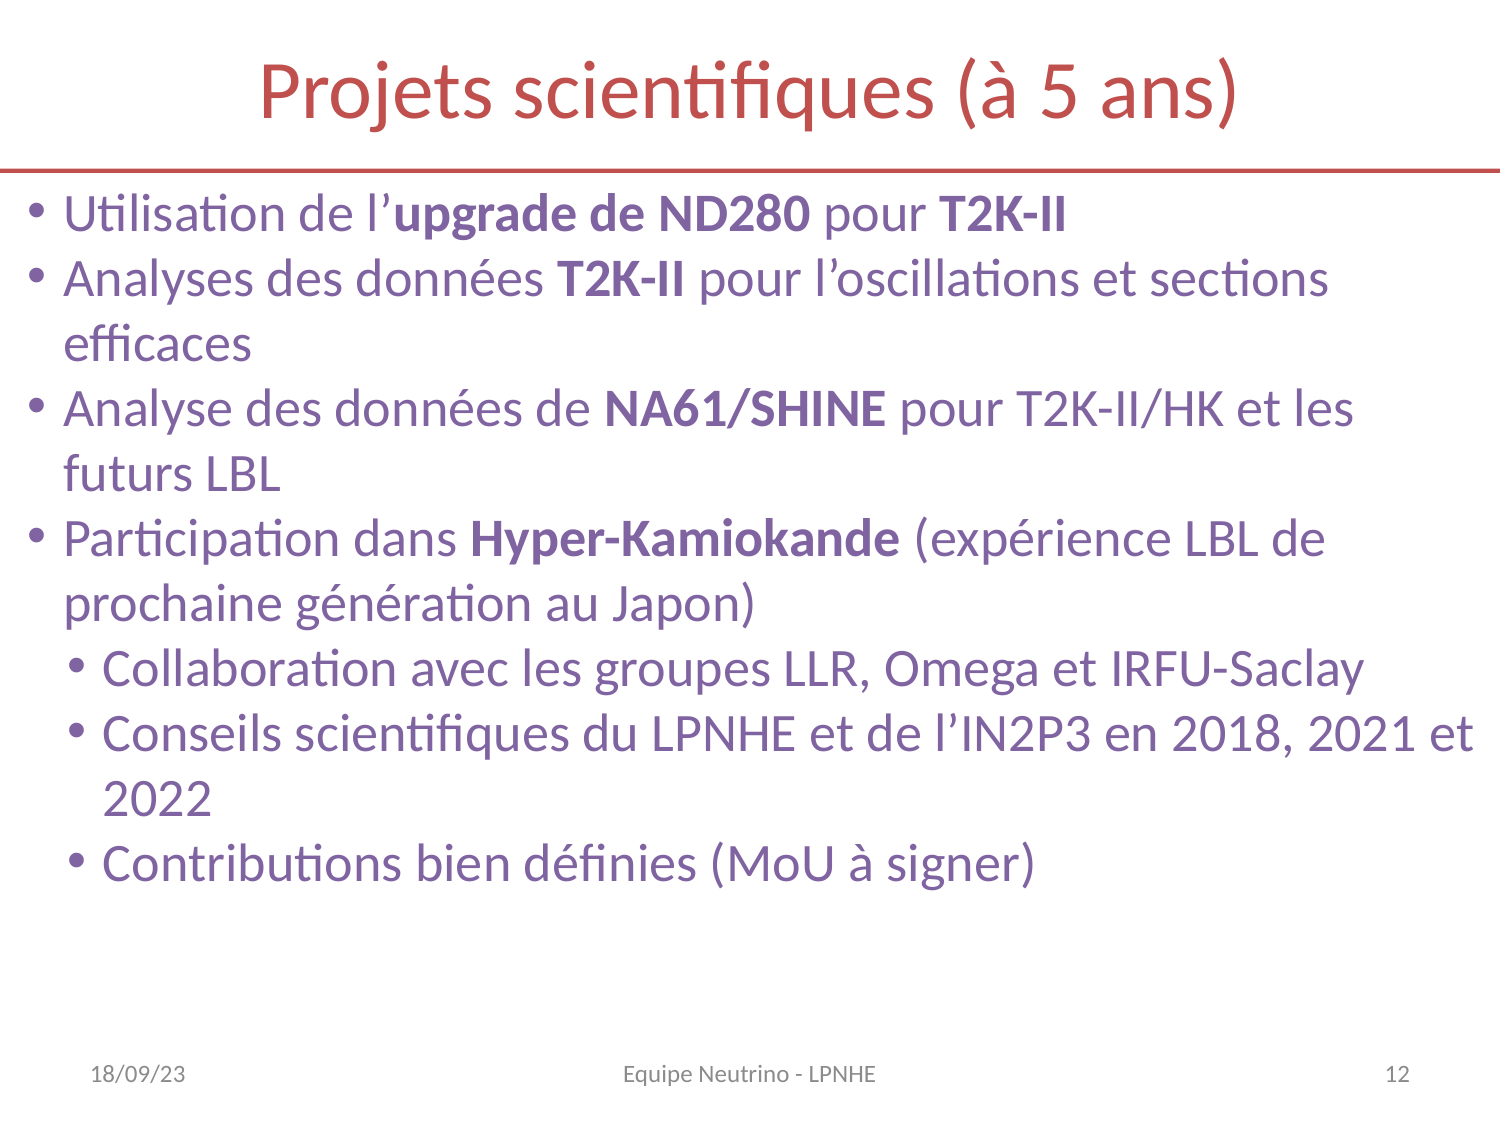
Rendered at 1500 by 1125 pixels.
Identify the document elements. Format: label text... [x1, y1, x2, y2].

text_box Projets scientifiques (à 5 ans) [75, 29, 1425, 141]
text_box 18/09/23 [74, 1042, 425, 1103]
text_box Utilisation de l’upgrade de ND280 pour T2K-II Analyses des données T2K-II pour l’oscillations et sections efficaces Analyse des données de NA61/SHINE pour T2K-II/HK et les futurs LBL Participation dans Hyper-Kamiokande (expérience LBL de prochaine génération au Japon) Collaboration avec les groupes LLR, Omega et IRFU-Saclay Conseils scientifiques du LPNHE et de l’IN2P3 en 2018, 2021 et 2022 Contributions bien définies (MoU à signer) [12, 170, 1500, 795]
text_box <number> [1074, 1042, 1425, 1103]
text_box Equipe Neutrino - LPNHE [479, 1042, 1020, 1103]
